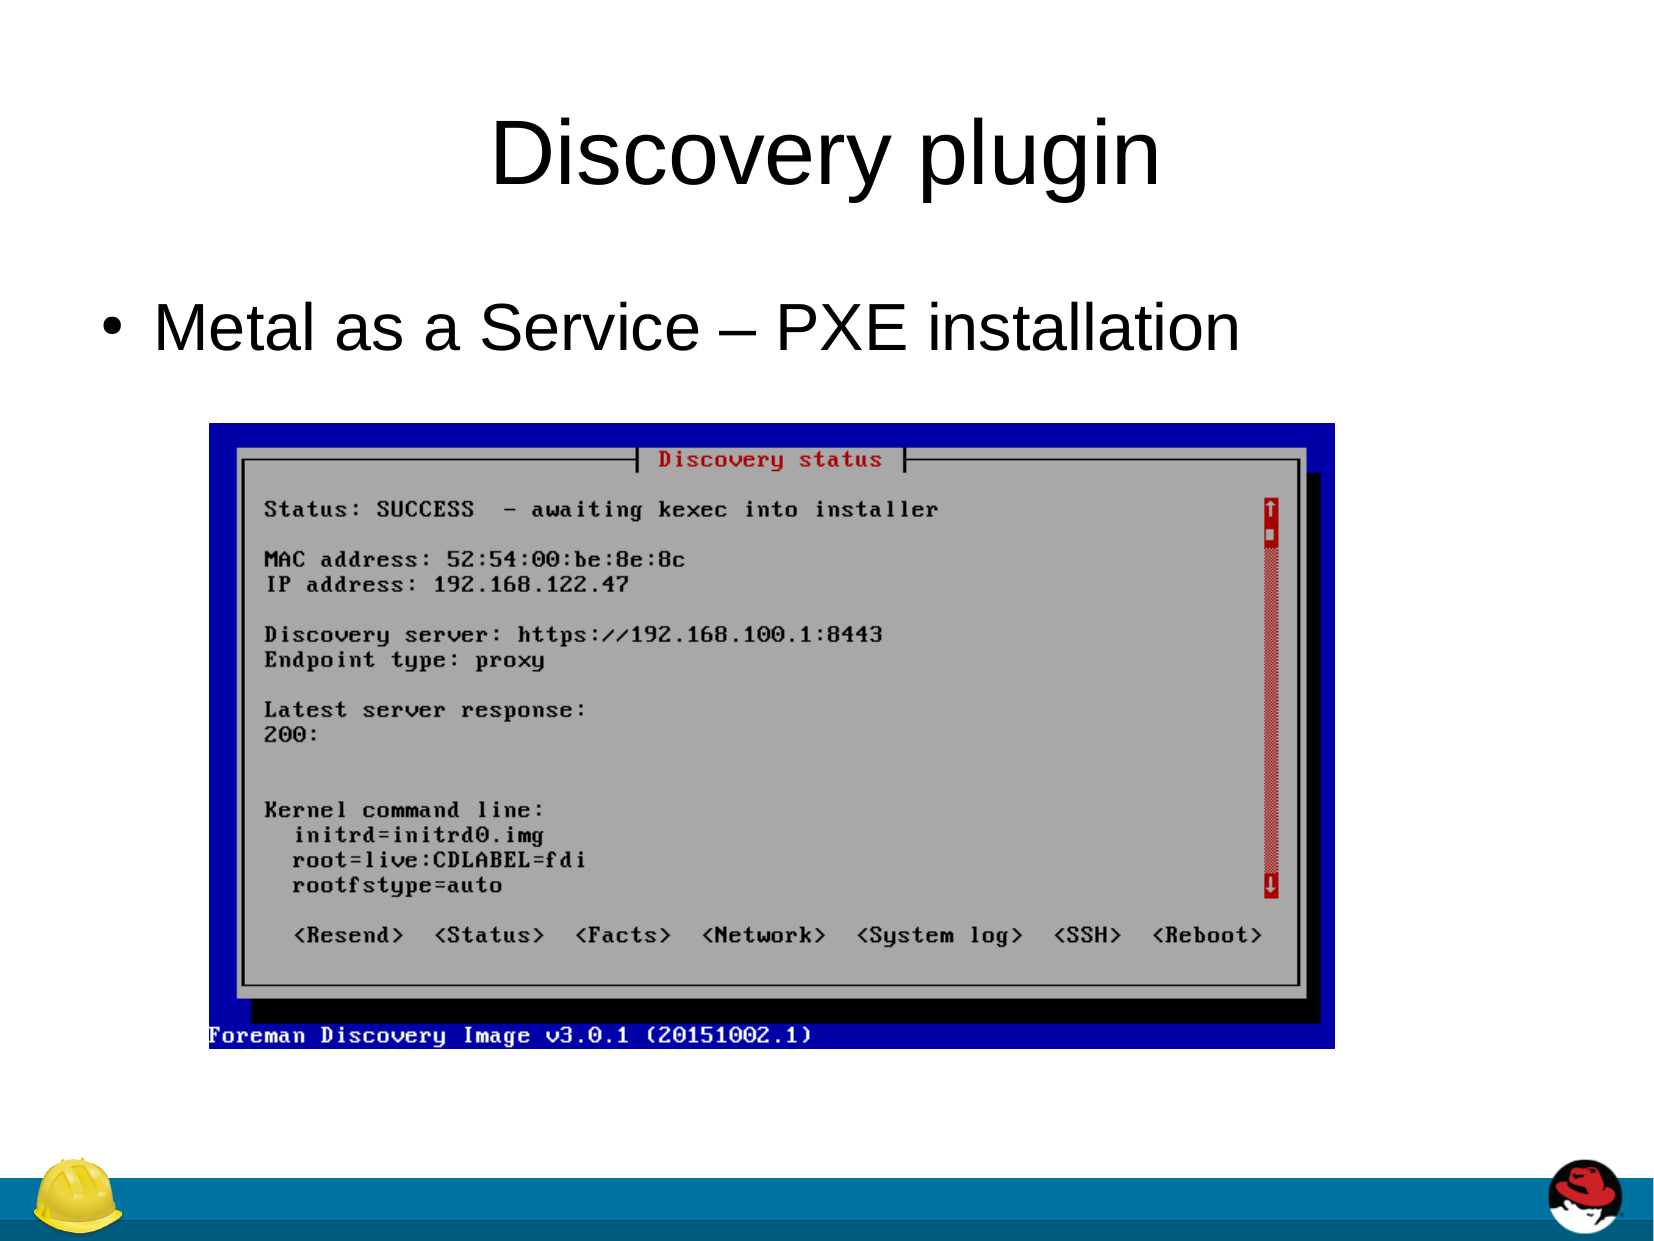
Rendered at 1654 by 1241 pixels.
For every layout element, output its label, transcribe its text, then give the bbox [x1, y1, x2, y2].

title Discovery plugin [82, 49, 1571, 257]
picture [1547, 1157, 1630, 1233]
picture [23, 1145, 130, 1235]
picture [209, 423, 1335, 1049]
list Metal as a Service – PXE installation [82, 290, 1571, 1010]
